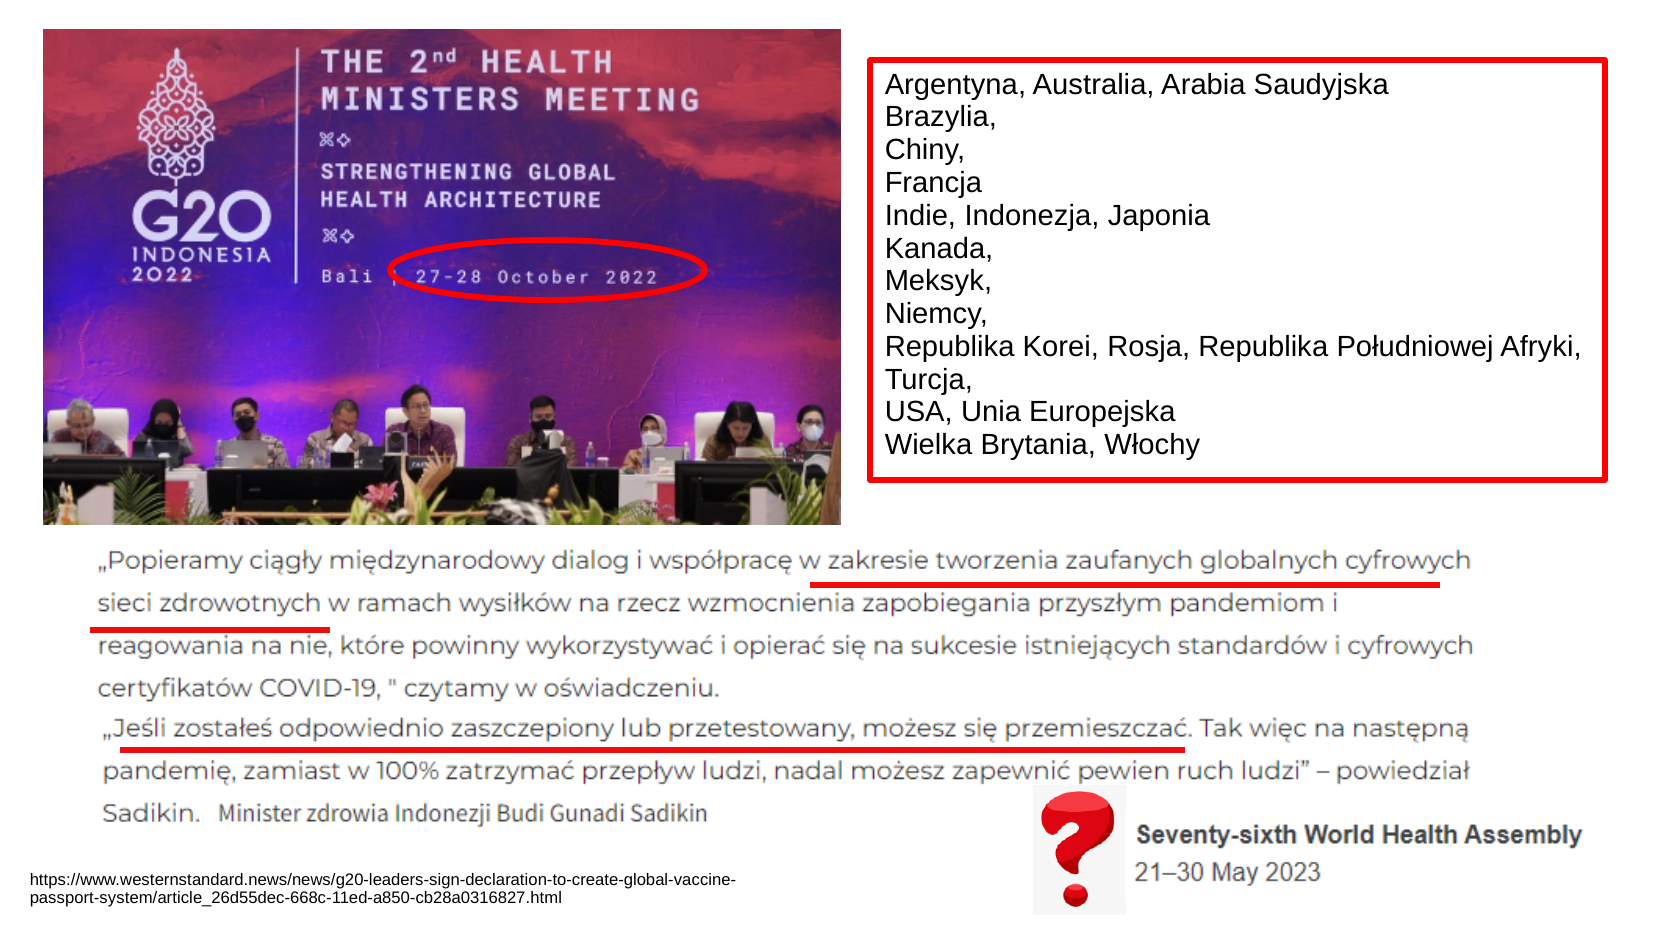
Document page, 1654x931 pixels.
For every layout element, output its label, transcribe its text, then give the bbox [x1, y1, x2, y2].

picture [90, 539, 1599, 916]
picture [43, 29, 841, 526]
text_box Argentyna, Australia, Arabia Saudyjska Brazylia, Chiny, Francja Indie, Indonezja, Japonia Kanada, Meksyk, Niemcy, Republika Korei, Rosja, Republika Południowej Afryki, Turcja, USA, Unia Europejska Wielka Brytania, Włochy [873, 63, 1602, 477]
text_box https://www.westernstandard.news/news/g20-leaders-sign-declaration-to-create-global-vaccine-passport-system/article_26d55dec-668c-11ed-a850-cb28a0316827.html [15, 862, 766, 916]
